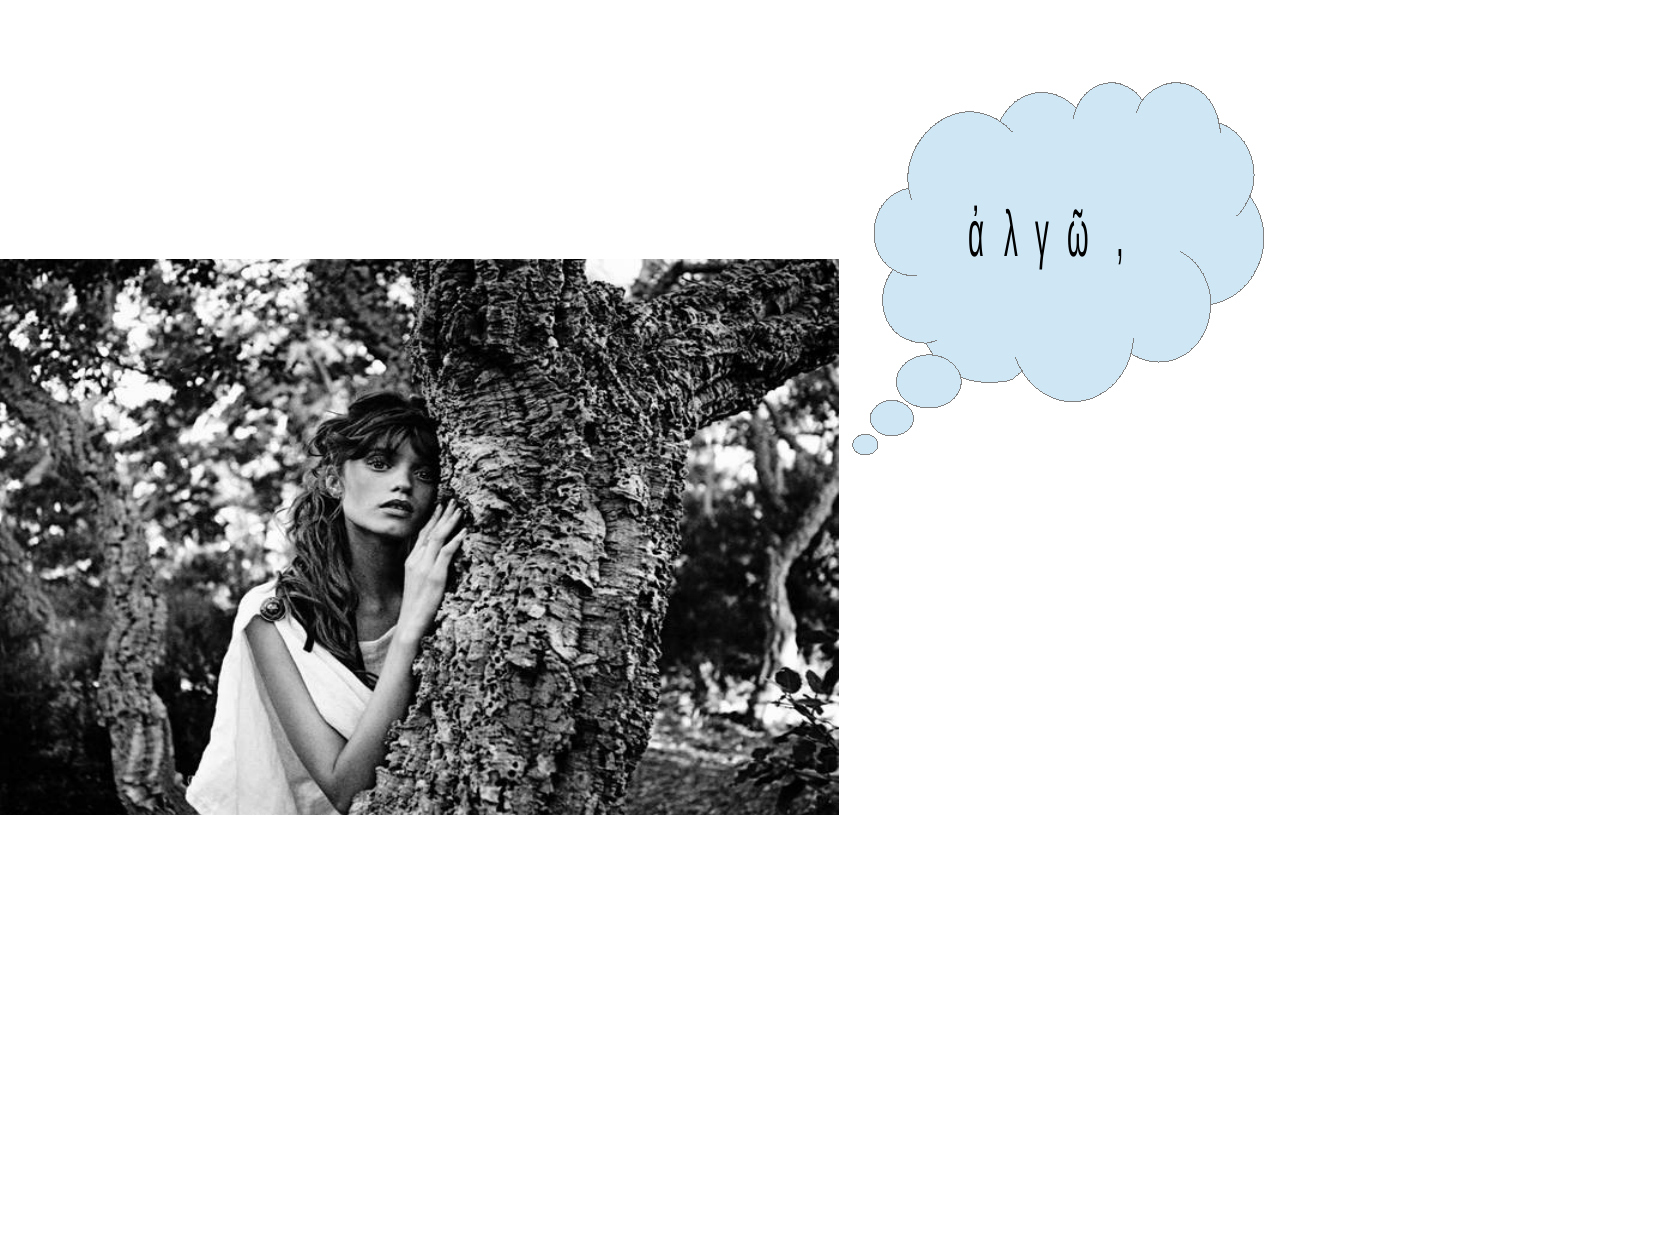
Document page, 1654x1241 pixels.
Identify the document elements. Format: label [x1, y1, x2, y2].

text_box [852, 434, 878, 455]
picture [0, 259, 839, 815]
text_box [874, 82, 1264, 408]
picture [968, 196, 1182, 296]
text_box [870, 400, 914, 436]
